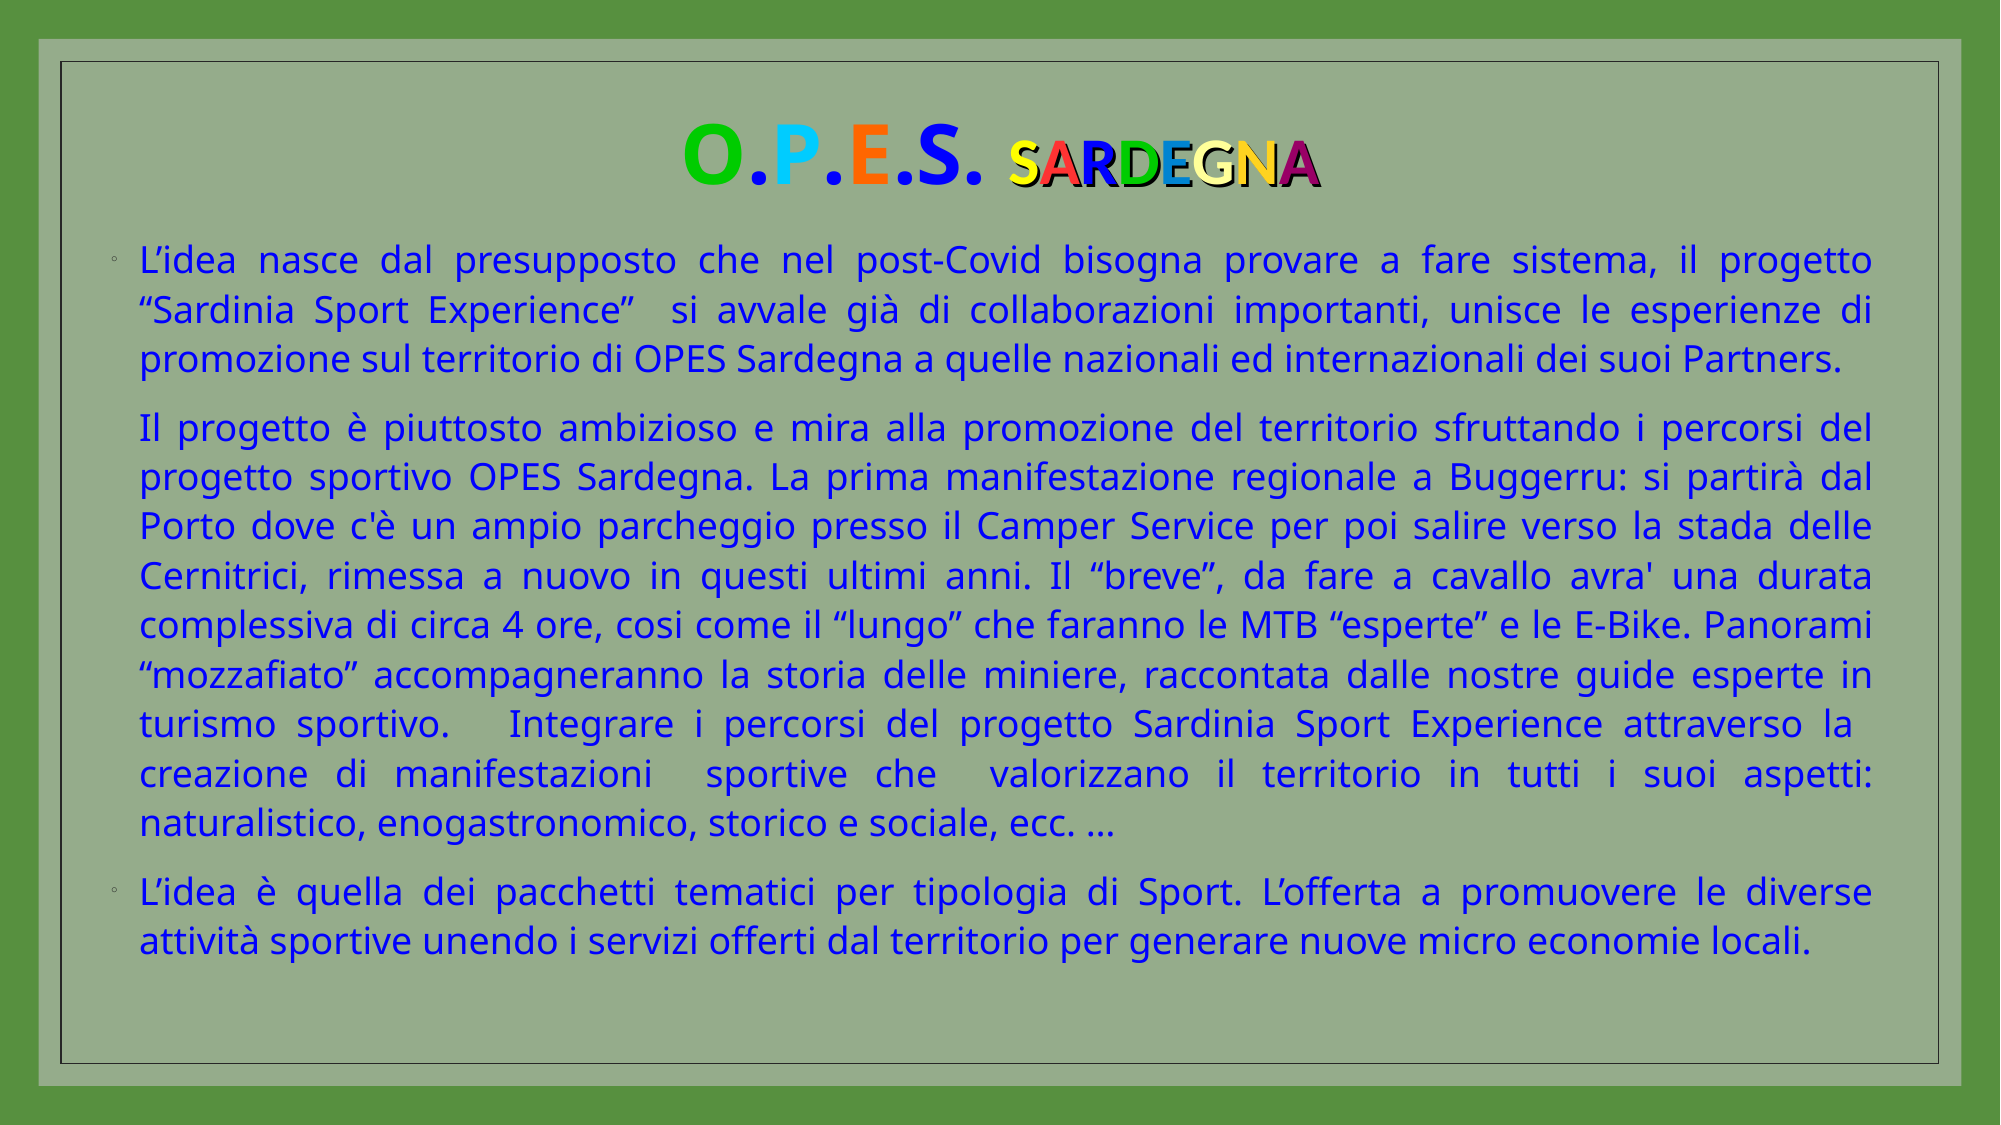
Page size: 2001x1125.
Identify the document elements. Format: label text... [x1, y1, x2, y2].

title O.P.E.S. SARDEGNA [174, 105, 1825, 224]
list L’idea nasce dal presupposto che nel post-Covid bisogna provare a fare sistema, il progetto “Sardinia Sport Experience” si avvale già di collaborazioni importanti, unisce le esperienze di promozione sul territorio di OPES Sardegna a quelle nazionali ed internazionali dei suoi Partners. Il progetto è piuttosto ambizioso e mira alla promozione del territorio sfruttando i percorsi del progetto sportivo OPES Sardegna. La prima manifestazione regionale a Buggerru: si partirà dal Porto dove c'è un ampio parcheggio presso il Camper Service per poi salire verso la stada delle Cernitrici, rimessa a nuovo in questi ultimi anni. Il “breve”, da fare a cavallo avra' una durata complessiva di circa 4 ore, cosi come il “lungo” che faranno le MTB “esperte” e le E-Bike. Panorami “mozzafiato” accompagneranno la storia delle miniere, raccontata dalle nostre guide esperte in turismo sportivo. Integrare i percorsi del progetto Sardinia Sport Experience attraverso la creazione di manifestazioni sportive che valorizzano il territorio in tutti i suoi aspetti: naturalistico, enogastronomico, storico e sociale, ecc. … L’idea è quella dei pacchetti tematici per tipologia di Sport. L’offerta a promuovere le diverse attività sportive unendo i servizi offerti dal territorio per generare nuove micro economie locali. [94, 224, 1890, 951]
